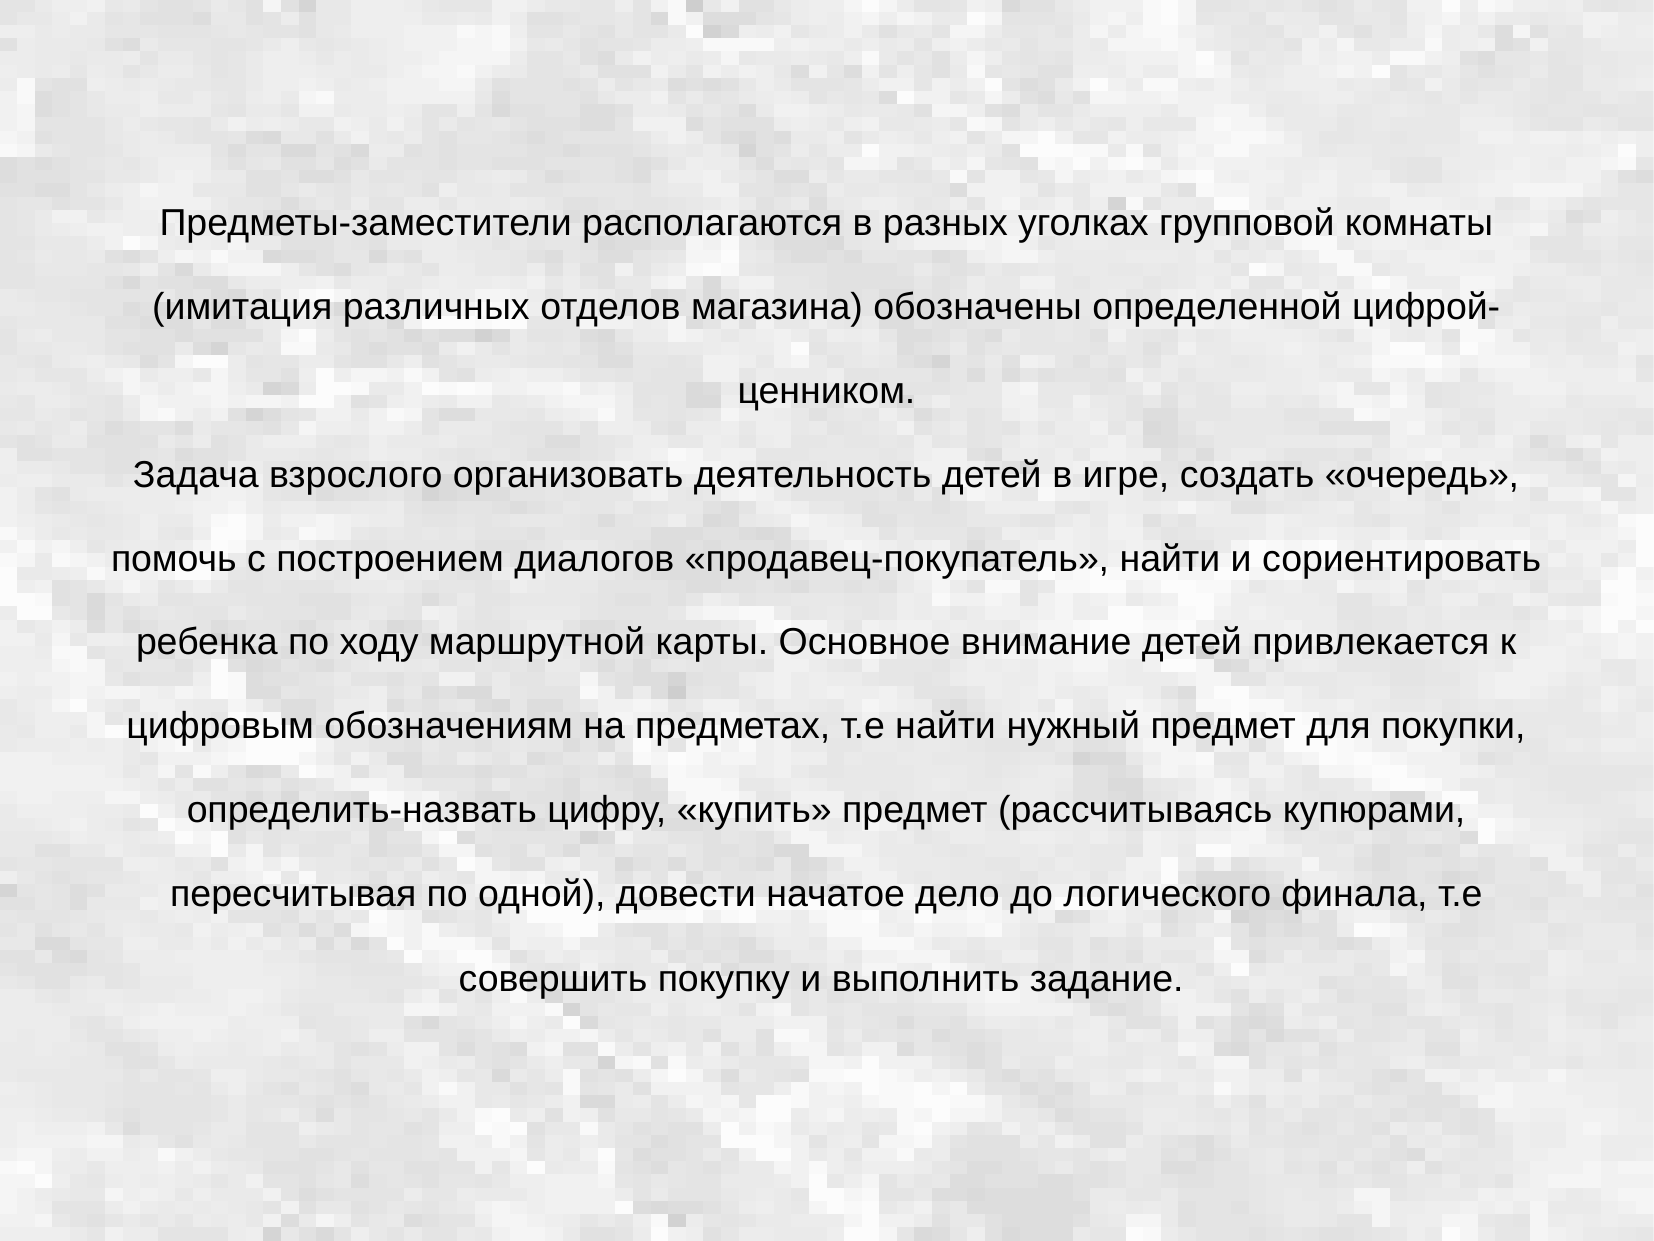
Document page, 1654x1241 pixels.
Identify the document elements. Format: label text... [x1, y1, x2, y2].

subtitle Предметы-заместители располагаются в разных уголках групповой комнаты (имитация различных отделов магазина) обозначены определенной цифрой-ценником. Задача взрослого организовать деятельность детей в игре, создать «очередь», помочь с построением диалогов «продавец-покупатель», найти и сориентировать ребенка по ходу маршрутной карты. Основное внимание детей привлекается к цифровым обозначениям на предметах, т.е найти нужный предмет для покупки, определить-назвать цифру, «купить» предмет (рассчитываясь купюрами, пересчитывая по одной), довести начатое дело до логического финала, т.е совершить покупку и выполнить задание. [82, 56, 1571, 1102]
picture [0, 0, 1654, 1241]
